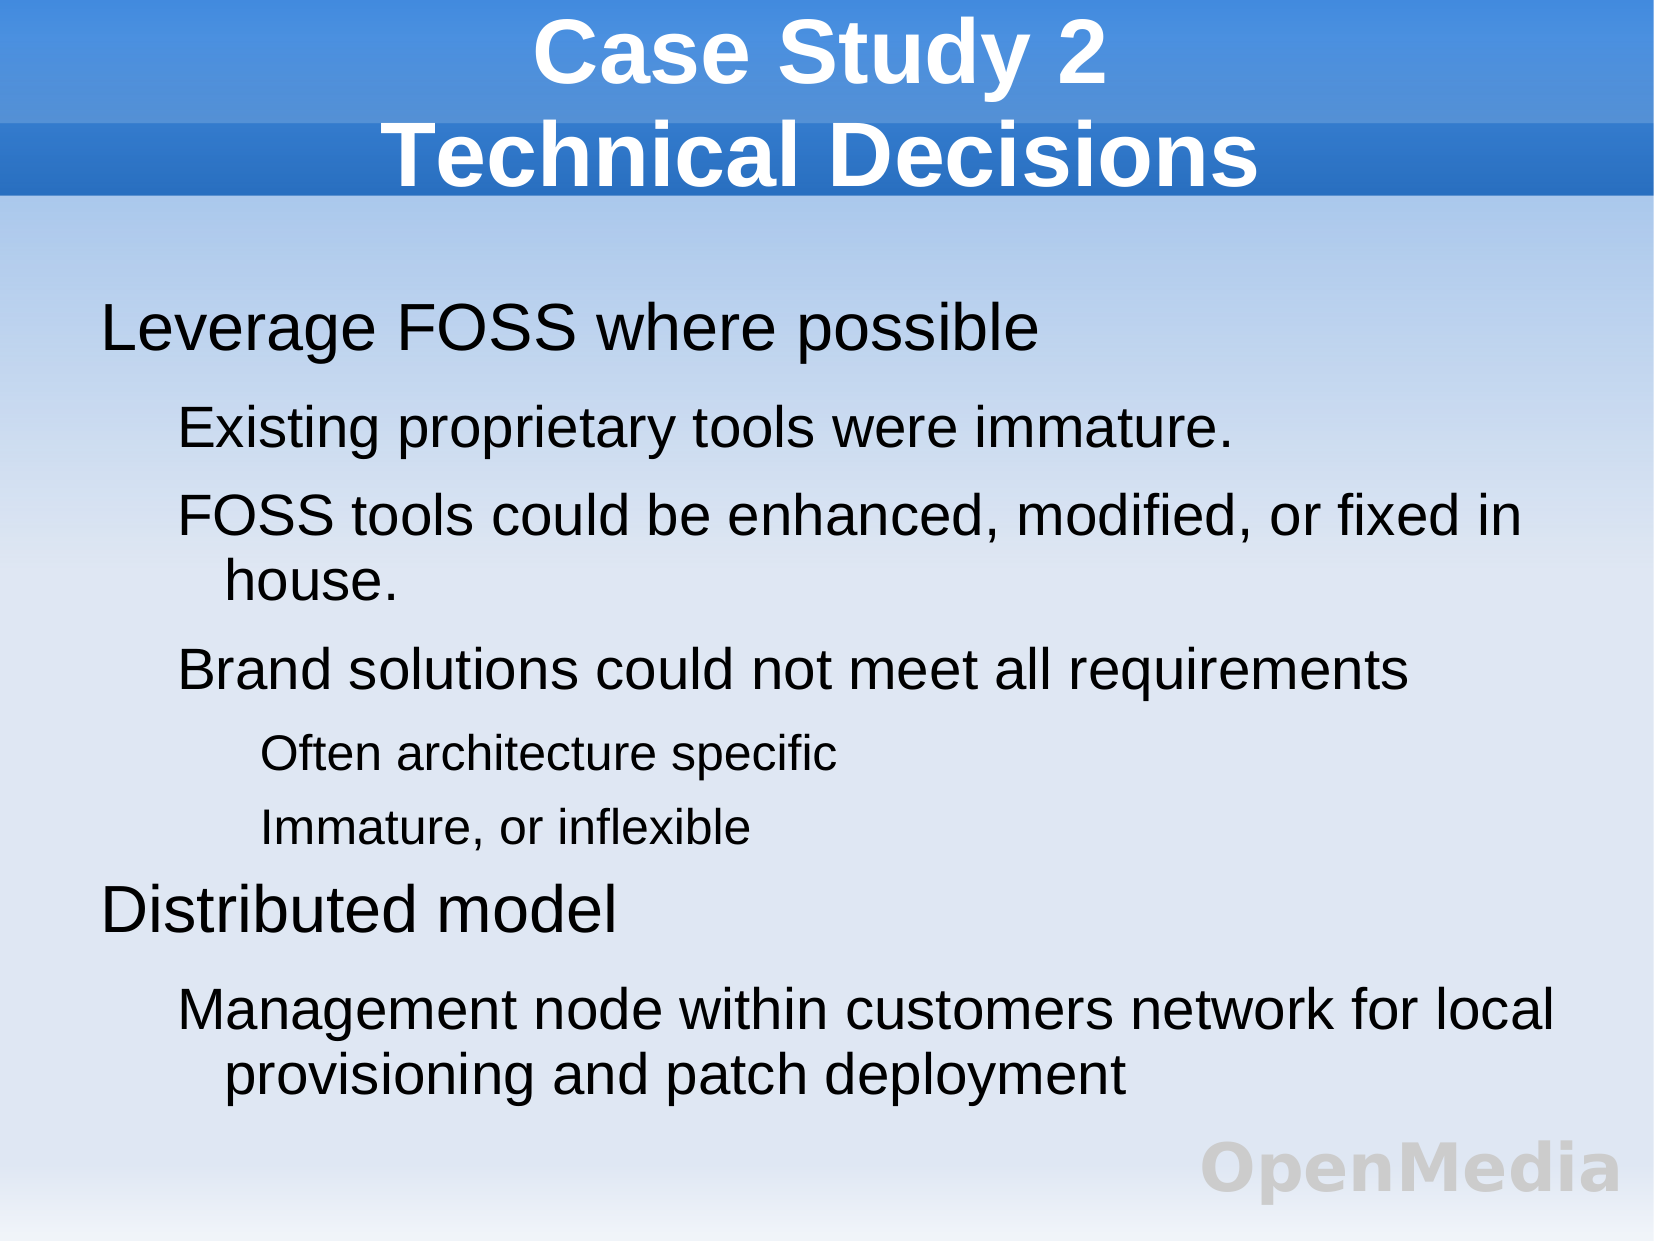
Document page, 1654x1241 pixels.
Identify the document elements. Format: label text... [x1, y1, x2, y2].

list Leverage FOSS where possible Existing proprietary tools were immature. FOSS tools could be enhanced, modified, or fixed in house. Brand solutions could not meet all requirements Often architecture specific Immature, or inflexible Distributed model Management node within customers network for local provisioning and patch deployment [82, 290, 1571, 1107]
title Case Study 2 Technical Decisions [76, 1, 1565, 207]
picture [0, 0, 1654, 1241]
